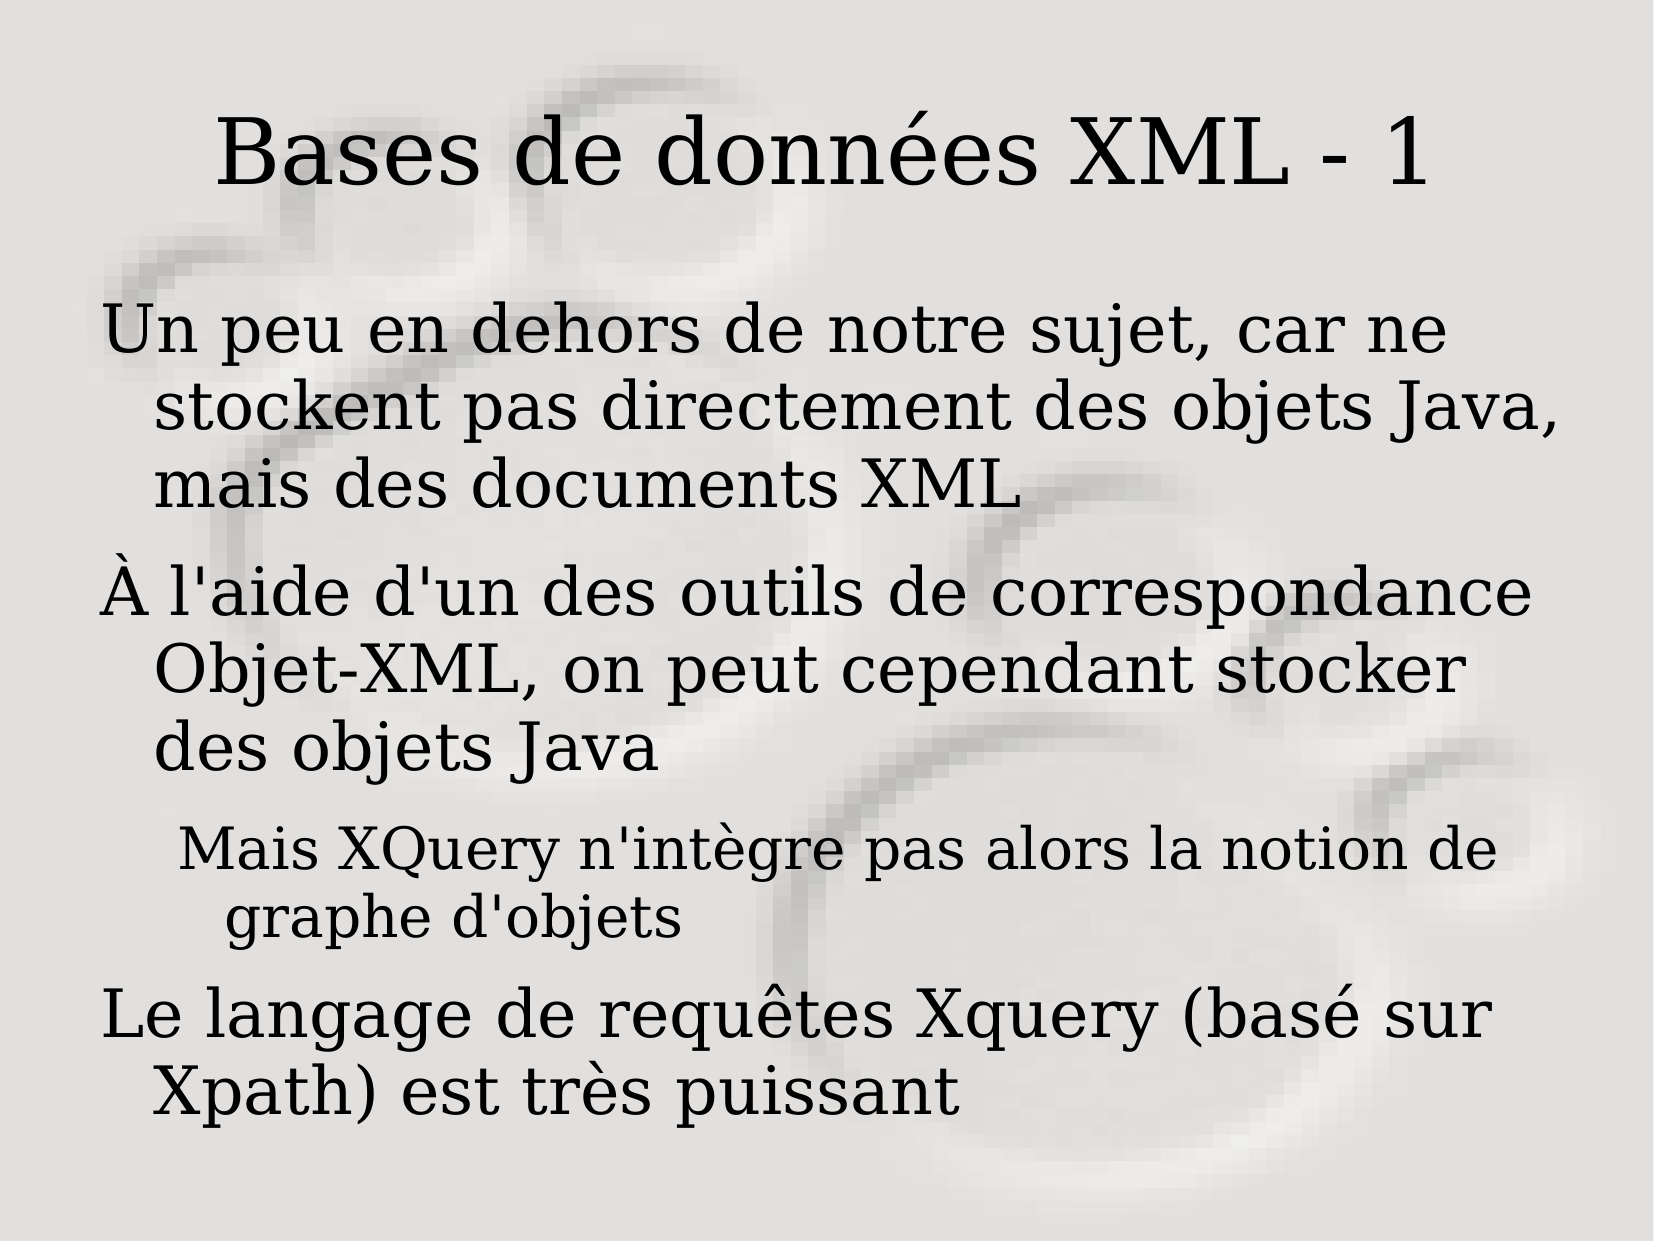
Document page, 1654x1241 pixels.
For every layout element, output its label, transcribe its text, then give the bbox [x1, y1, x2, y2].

list Un peu en dehors de notre sujet, car ne stockent pas directement des objets Java, mais des documents XML À l'aide d'un des outils de correspondance Objet-XML, on peut cependant stocker des objets Java Mais XQuery n'intègre pas alors la notion de graphe d'objets Le langage de requêtes Xquery (basé sur Xpath) est très puissant [82, 290, 1571, 1131]
picture [0, 0, 1654, 1241]
title Bases de données XML - 1 [82, 49, 1571, 257]
